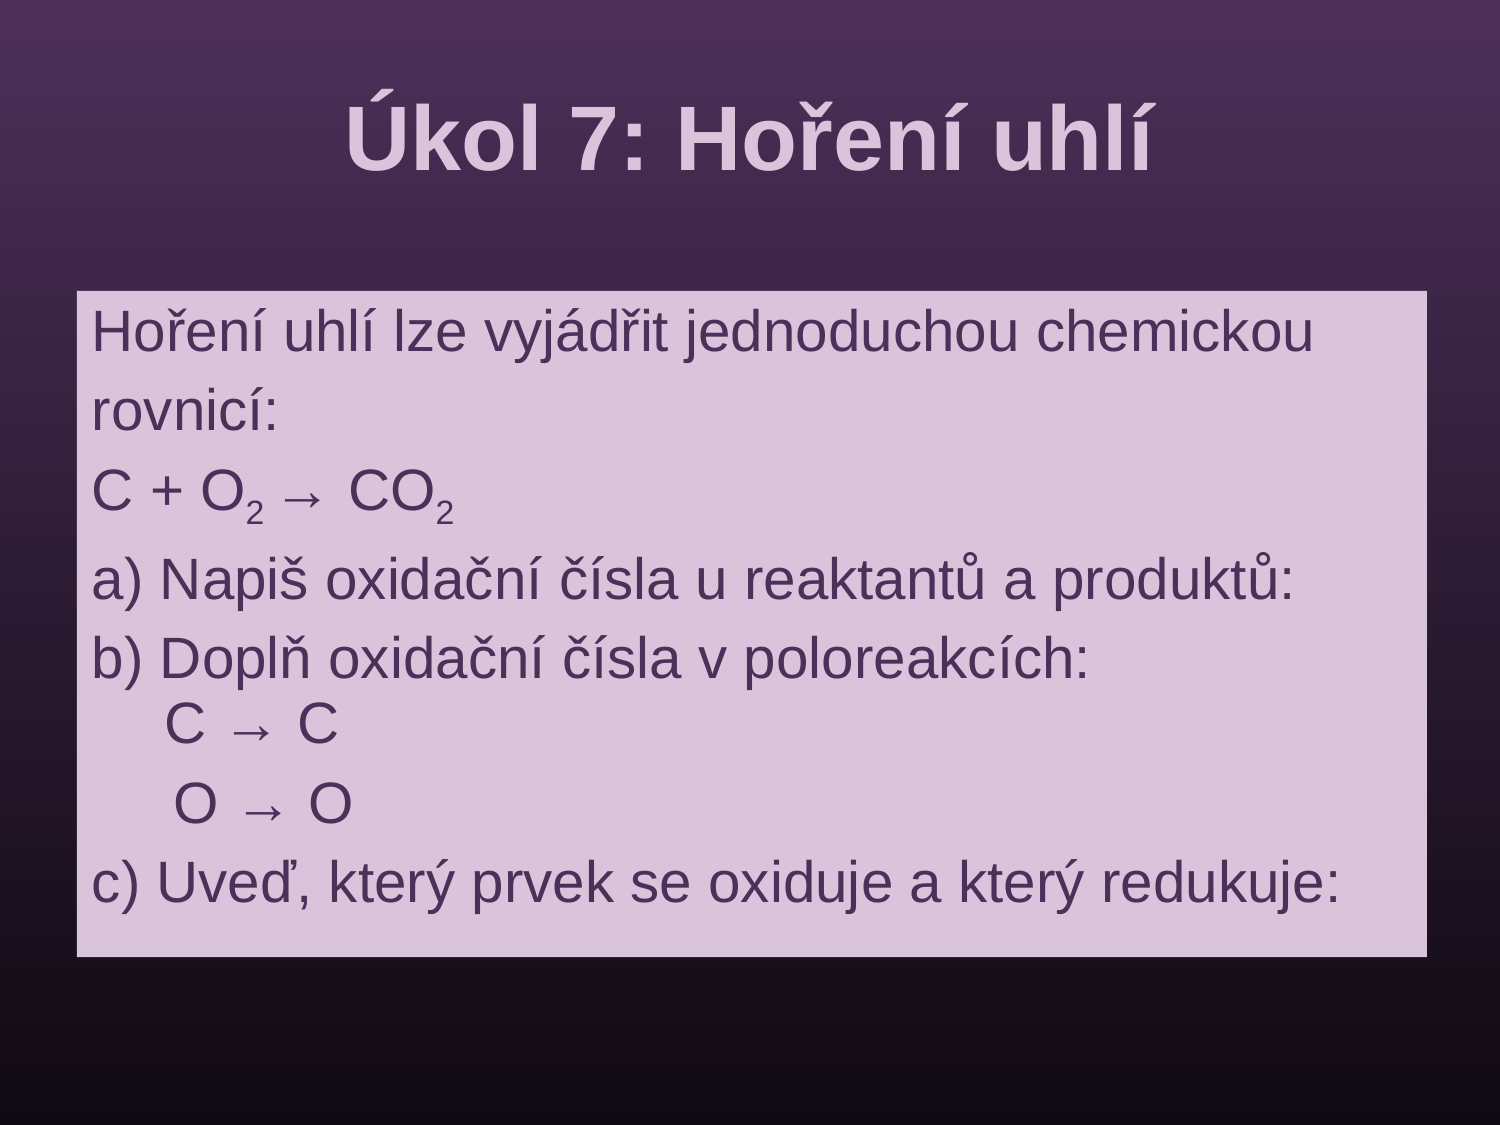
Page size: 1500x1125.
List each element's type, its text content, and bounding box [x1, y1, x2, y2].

list Hoření uhlí lze vyjádřit jednoduchou chemickou rovnicí: C + O2 → CO2 a) Napiš oxidační čísla u reaktantů a produktů: b) Doplň oxidační čísla v poloreakcích: C → C O → O c) Uveď, který prvek se oxiduje a který redukuje: [76, 290, 1427, 958]
title Úkol 7: Hoření uhlí [75, 45, 1426, 233]
